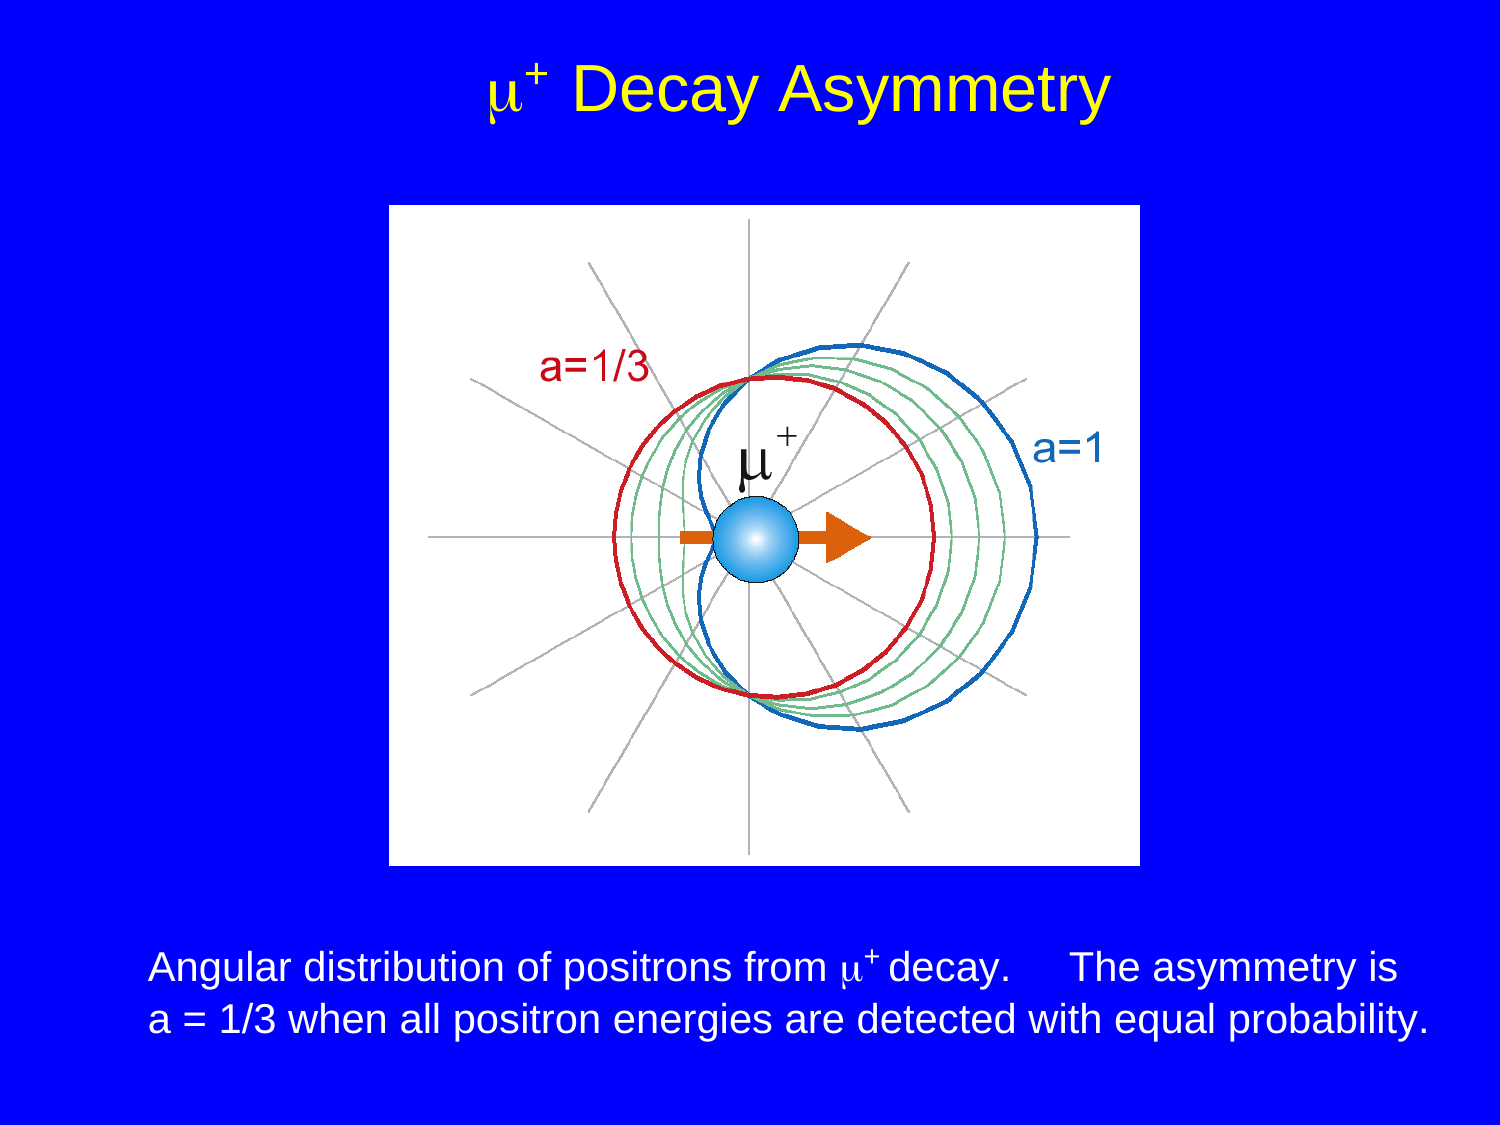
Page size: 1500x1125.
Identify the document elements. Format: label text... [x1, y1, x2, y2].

text_box Angular distribution of positrons from + decay. The asymmetry is a = 1/3 when all positron energies are detected with equal probability. [133, 924, 1482, 1041]
picture [389, 205, 1140, 866]
text_box + Decay Asymmetry [470, 37, 1128, 133]
